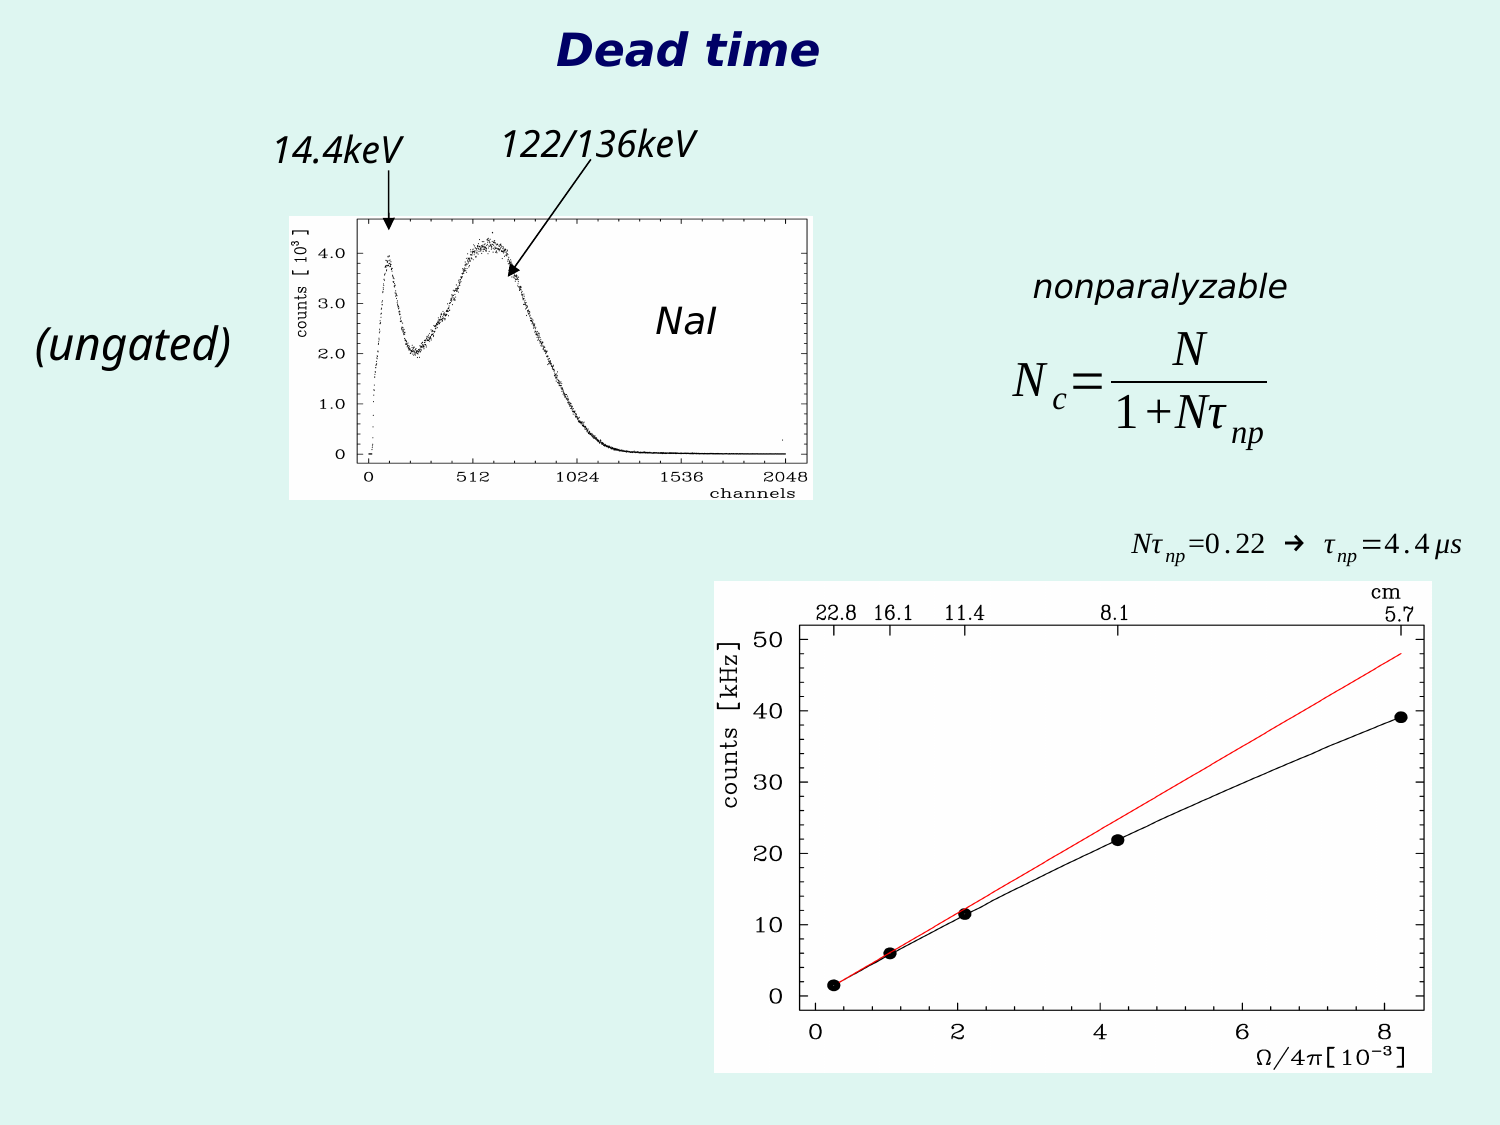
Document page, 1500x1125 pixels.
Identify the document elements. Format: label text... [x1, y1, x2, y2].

text_box (ungated) [20, 306, 261, 382]
text_box Dead time [540, 13, 951, 84]
picture [714, 581, 1436, 1075]
text_box 14.4keV [256, 118, 423, 179]
picture [289, 216, 815, 502]
text_box nonparalyzable [1017, 258, 1324, 318]
chart [997, 321, 1287, 452]
text_box NaI [640, 289, 733, 350]
chart [1122, 527, 1474, 567]
text_box 122/136keV [484, 112, 726, 173]
